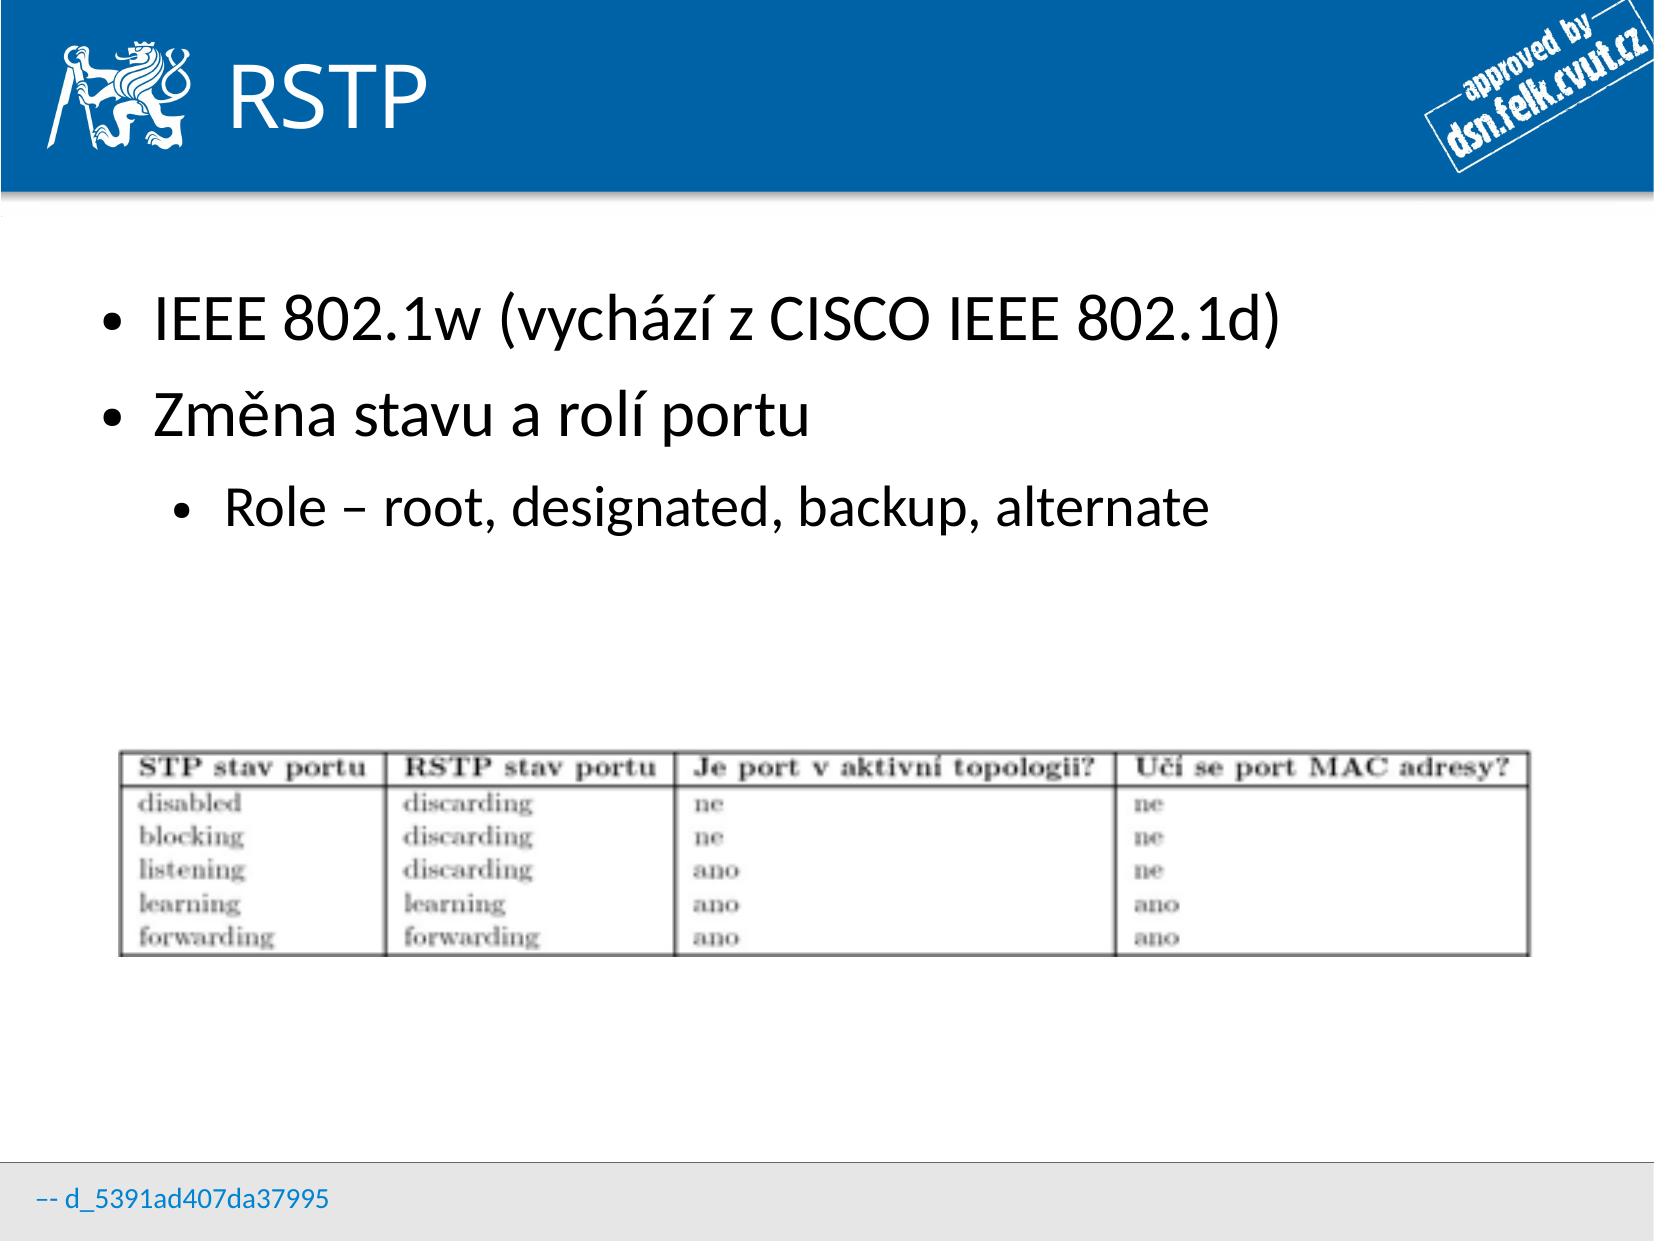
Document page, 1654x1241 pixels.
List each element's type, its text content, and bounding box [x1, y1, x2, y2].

picture [1, 0, 1654, 217]
title RSTP [225, 0, 1426, 188]
list IEEE 802.1w (vychází z CISCO IEEE 802.1d) Změna stavu a rolí portu Role – root, designated, backup, alternate [82, 290, 1571, 662]
picture [118, 747, 1536, 957]
